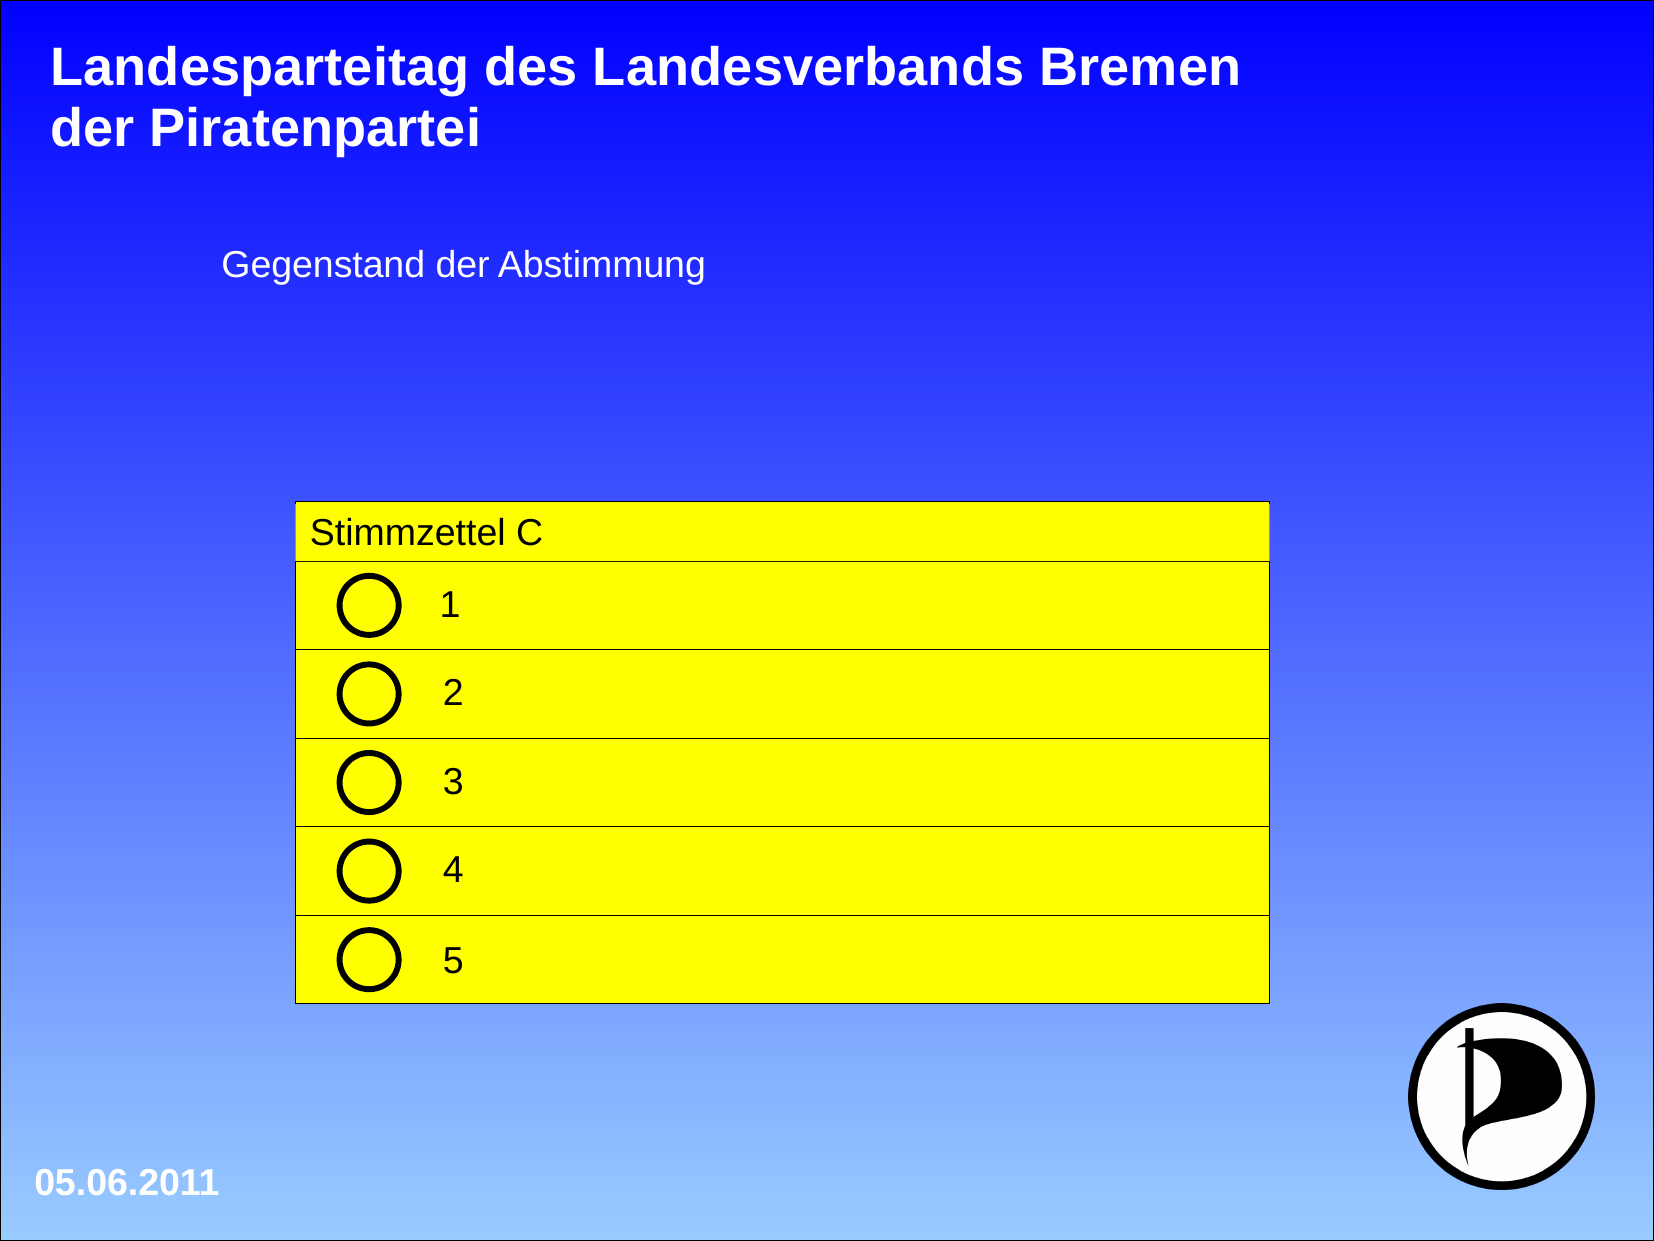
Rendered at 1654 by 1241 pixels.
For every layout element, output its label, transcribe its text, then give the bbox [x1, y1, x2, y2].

text_box [295, 827, 1270, 915]
text_box 4 [428, 841, 479, 899]
picture [1408, 1003, 1595, 1190]
text_box 1 [424, 575, 476, 633]
text_box [295, 739, 1270, 826]
text_box 2 [428, 664, 479, 722]
text_box 4 [1388, 412, 1653, 416]
text_box [295, 650, 1270, 738]
text_box Gegenstand der Abstimmung [206, 236, 1388, 473]
text_box 3 [428, 752, 479, 810]
text_box 4 [1, 412, 206, 416]
text_box [295, 562, 1270, 649]
text_box Stimmzettel C [295, 504, 1270, 562]
text_box 5 [428, 932, 479, 990]
text_box [295, 916, 1270, 1004]
